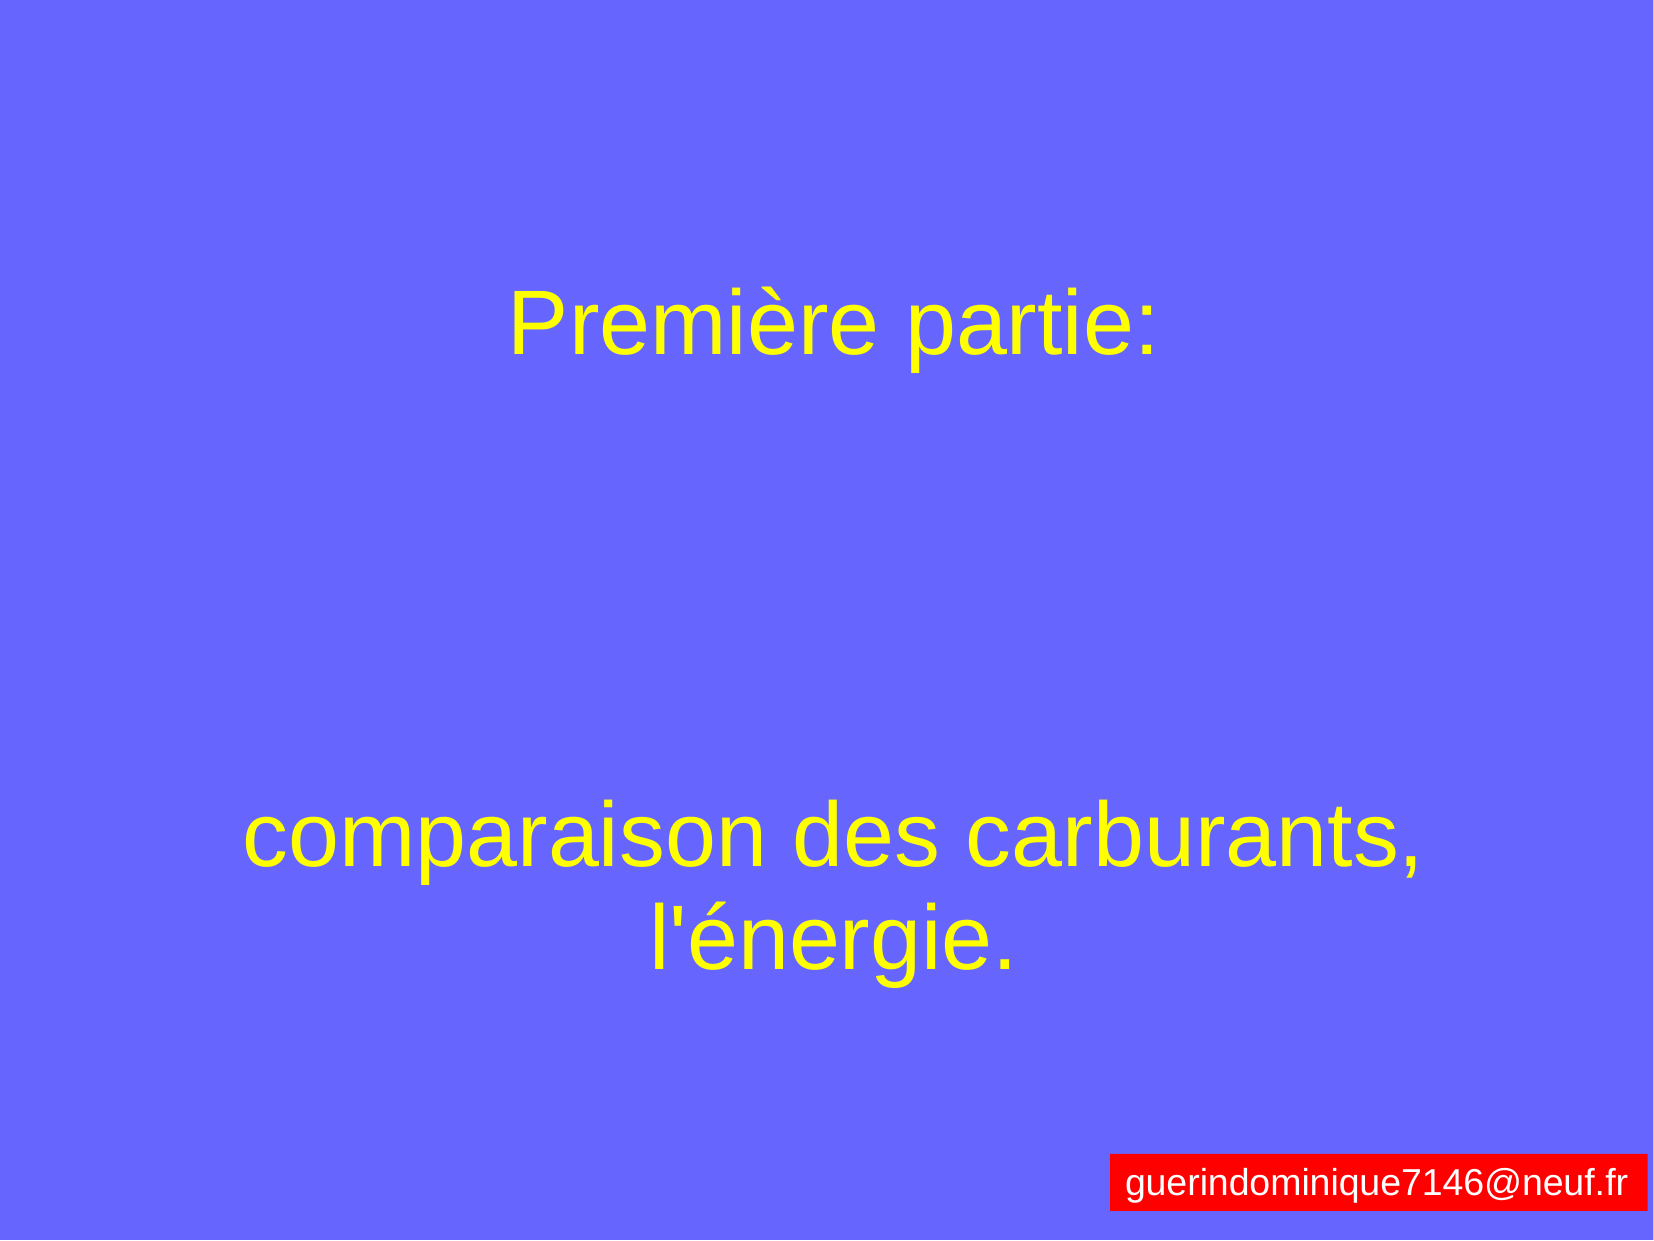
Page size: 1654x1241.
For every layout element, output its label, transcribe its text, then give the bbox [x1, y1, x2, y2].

text_box guerindominique7146@neuf.fr [1110, 1153, 1648, 1211]
text_box Première partie: comparaison des carburants, l'énergie. [148, 271, 1520, 989]
